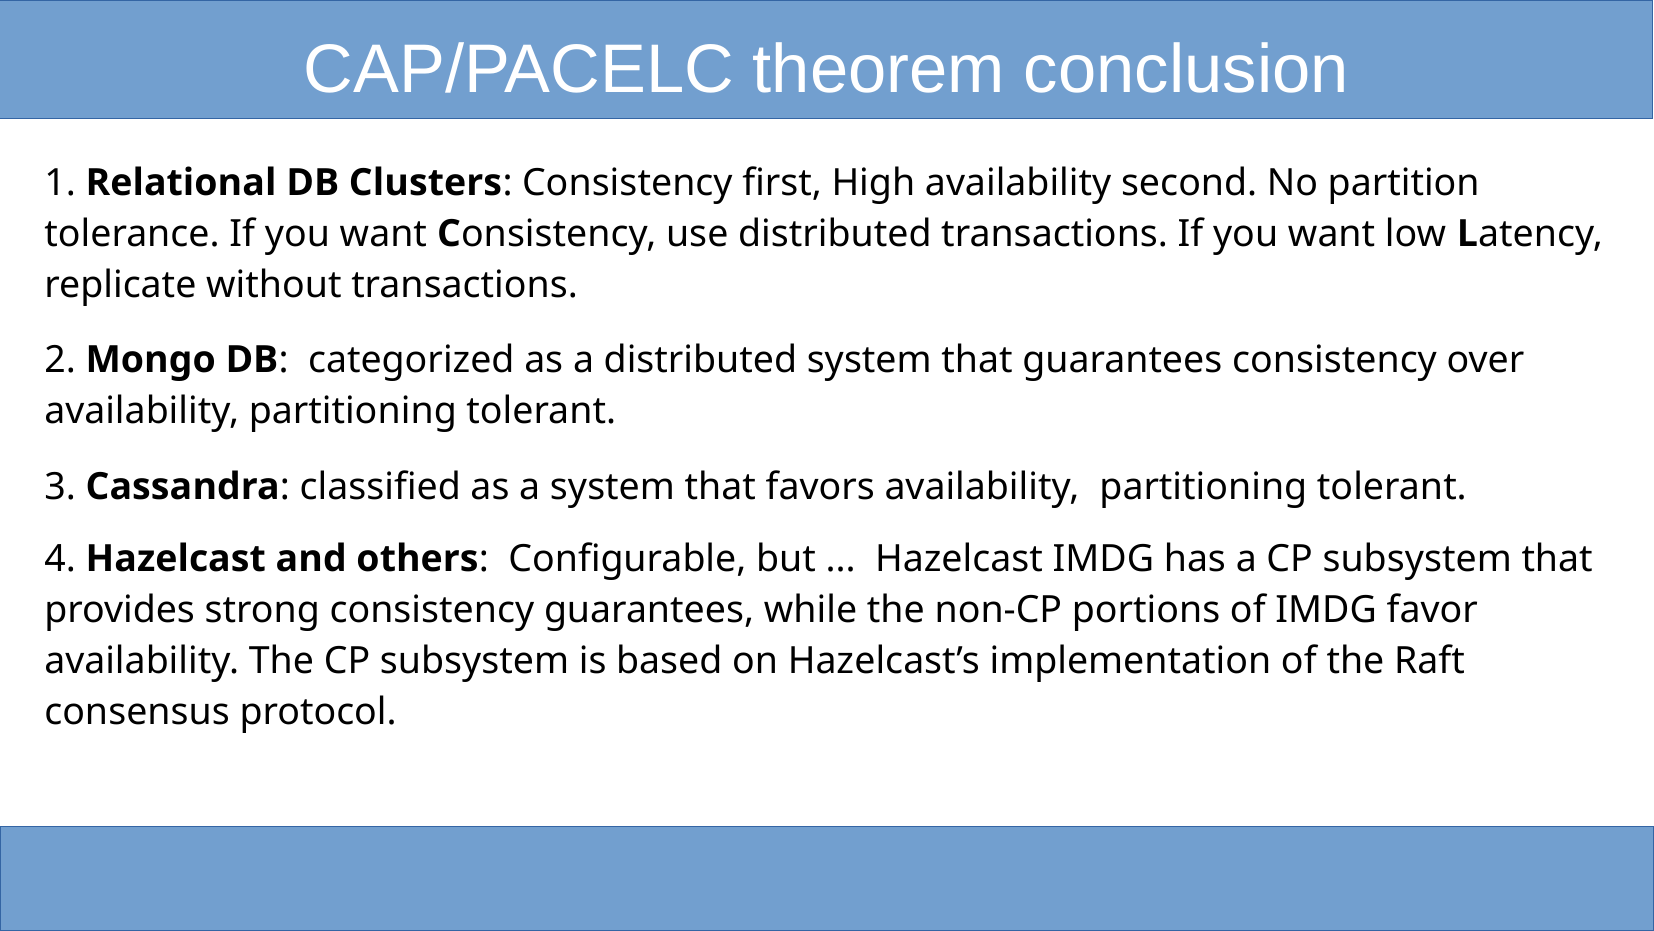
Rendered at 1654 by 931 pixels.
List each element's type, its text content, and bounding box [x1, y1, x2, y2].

text_box 1. Relational DB Clusters: Consistency first, High availability second. No partition tolerance. If you want Consistency, use distributed transactions. If you want low Latency, replicate without transactions. 2. Mongo DB: categorized as a distributed system that guarantees consistency over availability, partitioning tolerant. 3. Cassandra: classified as a system that favors availability, partitioning tolerant. 4. Hazelcast and others: Configurable, but ... Hazelcast IMDG has a CP subsystem that provides strong consistency guarantees, while the non-CP portions of IMDG favor availability. The CP subsystem is based on Hazelcast’s implementation of the Raft consensus protocol. [29, 147, 1625, 798]
title CAP/PACELC theorem conclusion [59, 29, 1595, 108]
